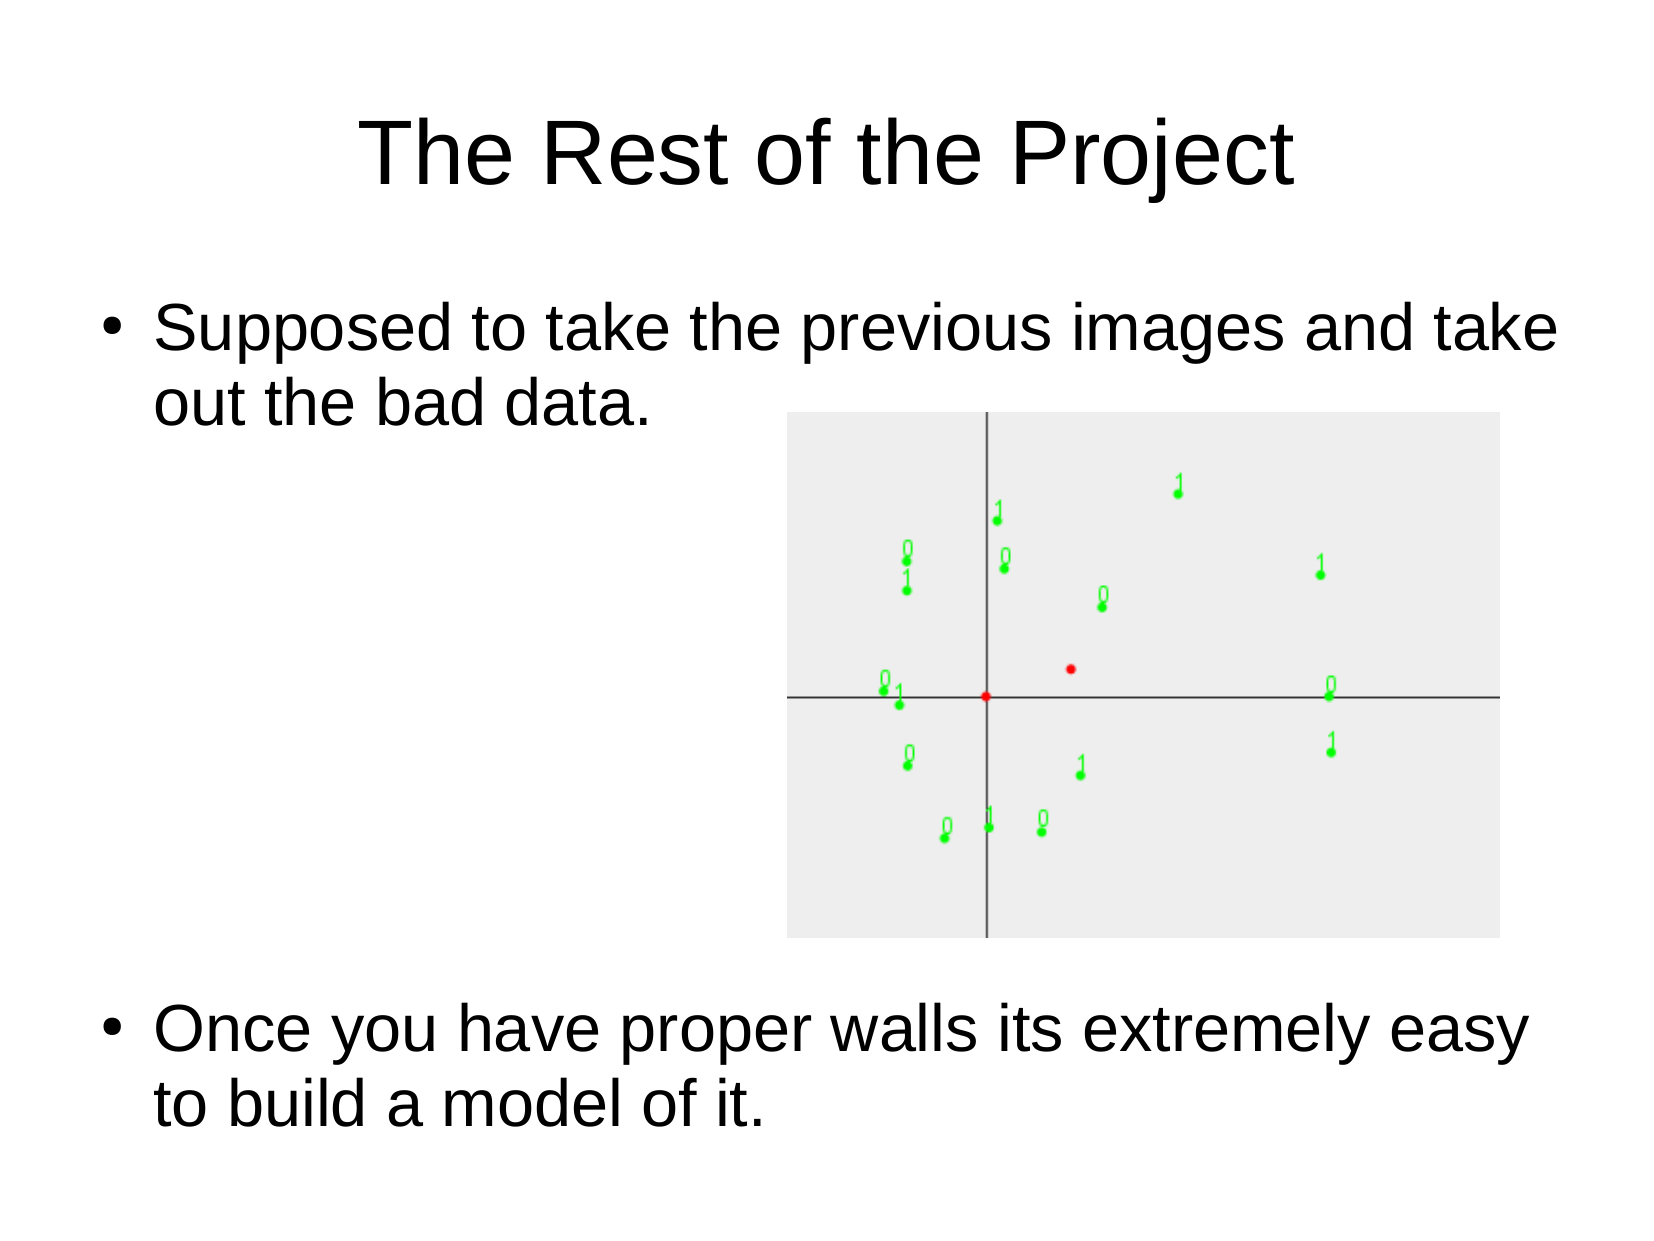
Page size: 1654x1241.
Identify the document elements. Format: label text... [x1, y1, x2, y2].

list Supposed to take the previous images and take out the bad data. Once you have proper walls its extremely easy to build a model of it. [82, 290, 1571, 1136]
picture [787, 412, 1500, 938]
title The Rest of the Project [82, 56, 1571, 250]
